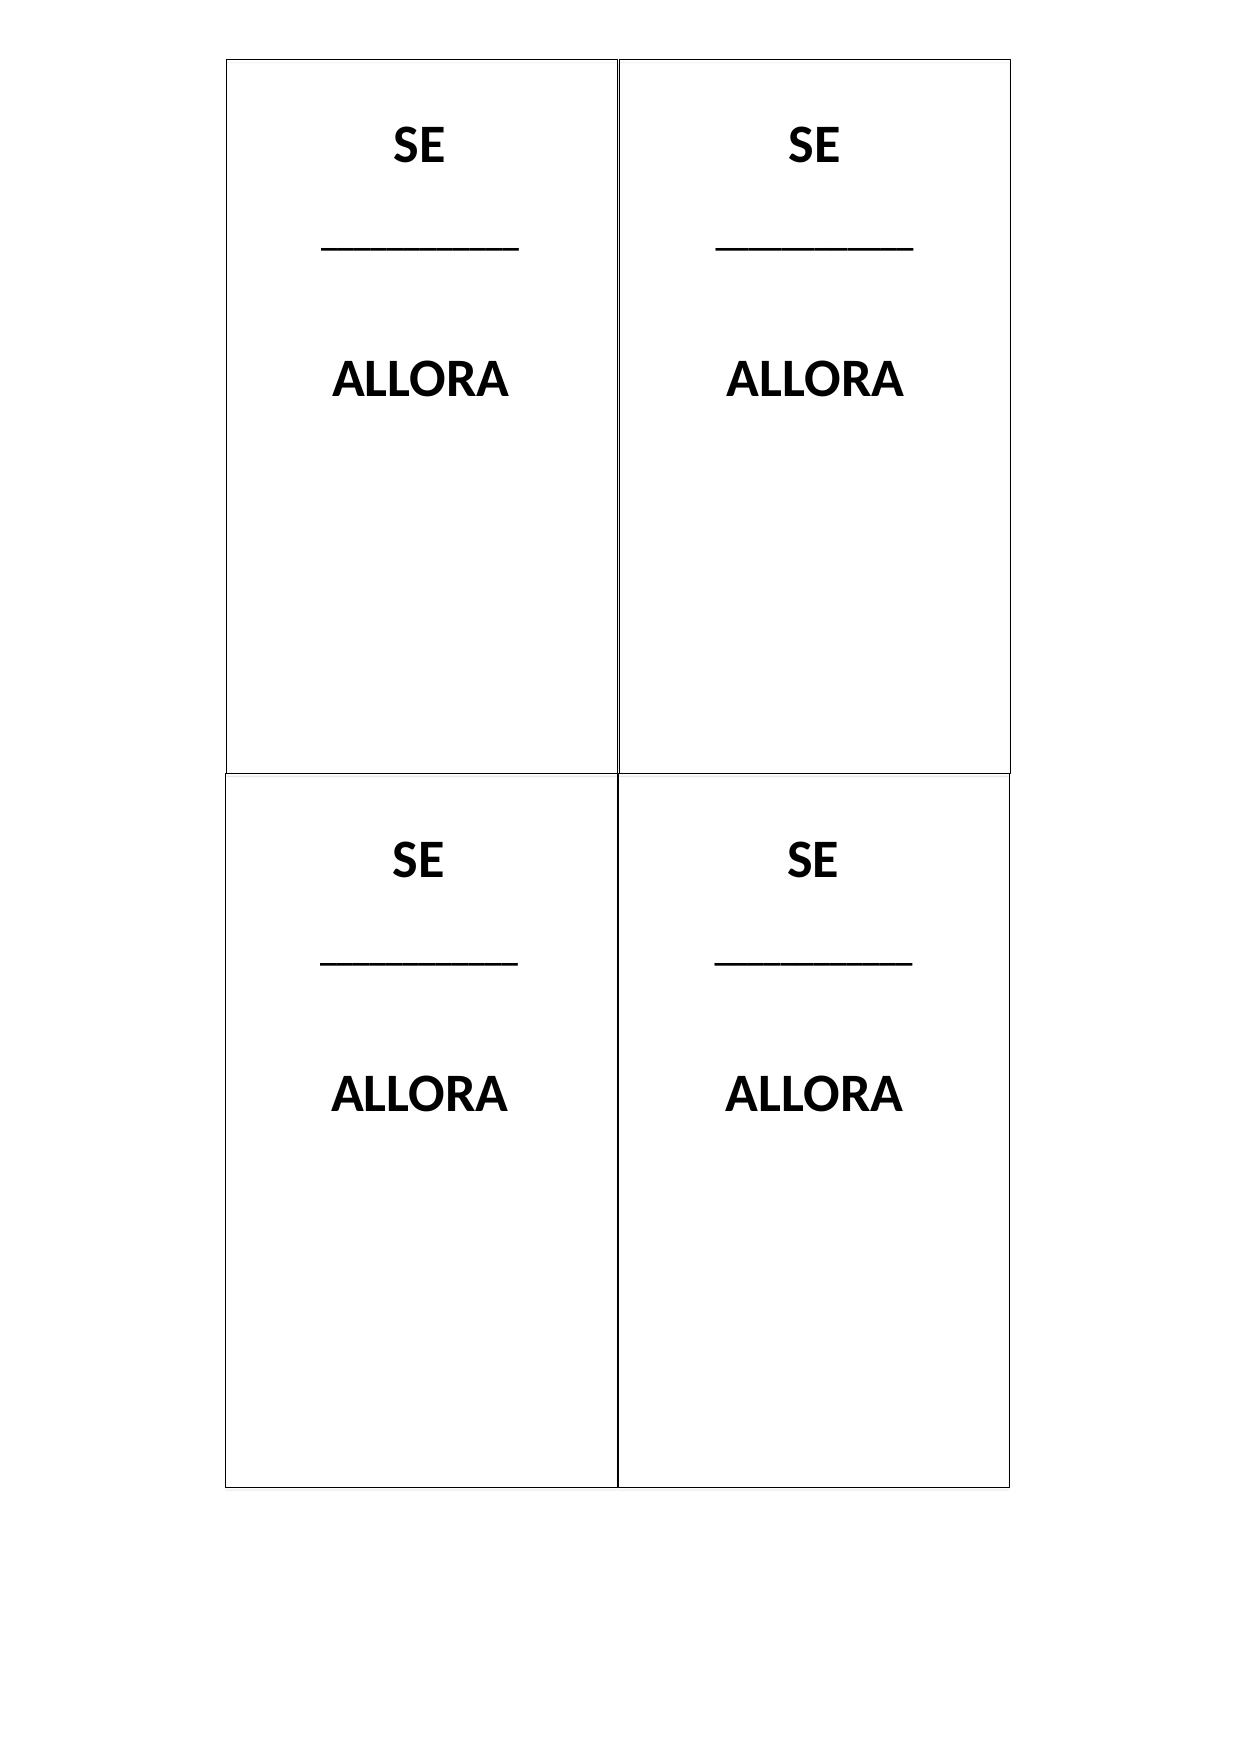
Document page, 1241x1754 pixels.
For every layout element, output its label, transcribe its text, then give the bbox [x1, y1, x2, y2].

text_box SE ____________ [236, 100, 604, 261]
text_box ALLORA [236, 1050, 604, 1171]
text_box SE ____________ [630, 100, 999, 261]
text_box SE ____________ [235, 816, 603, 976]
text_box ALLORA [630, 1050, 999, 1171]
text_box ALLORA [631, 334, 1000, 455]
text_box SE ____________ [629, 816, 998, 976]
text_box ALLORA [237, 334, 605, 455]
